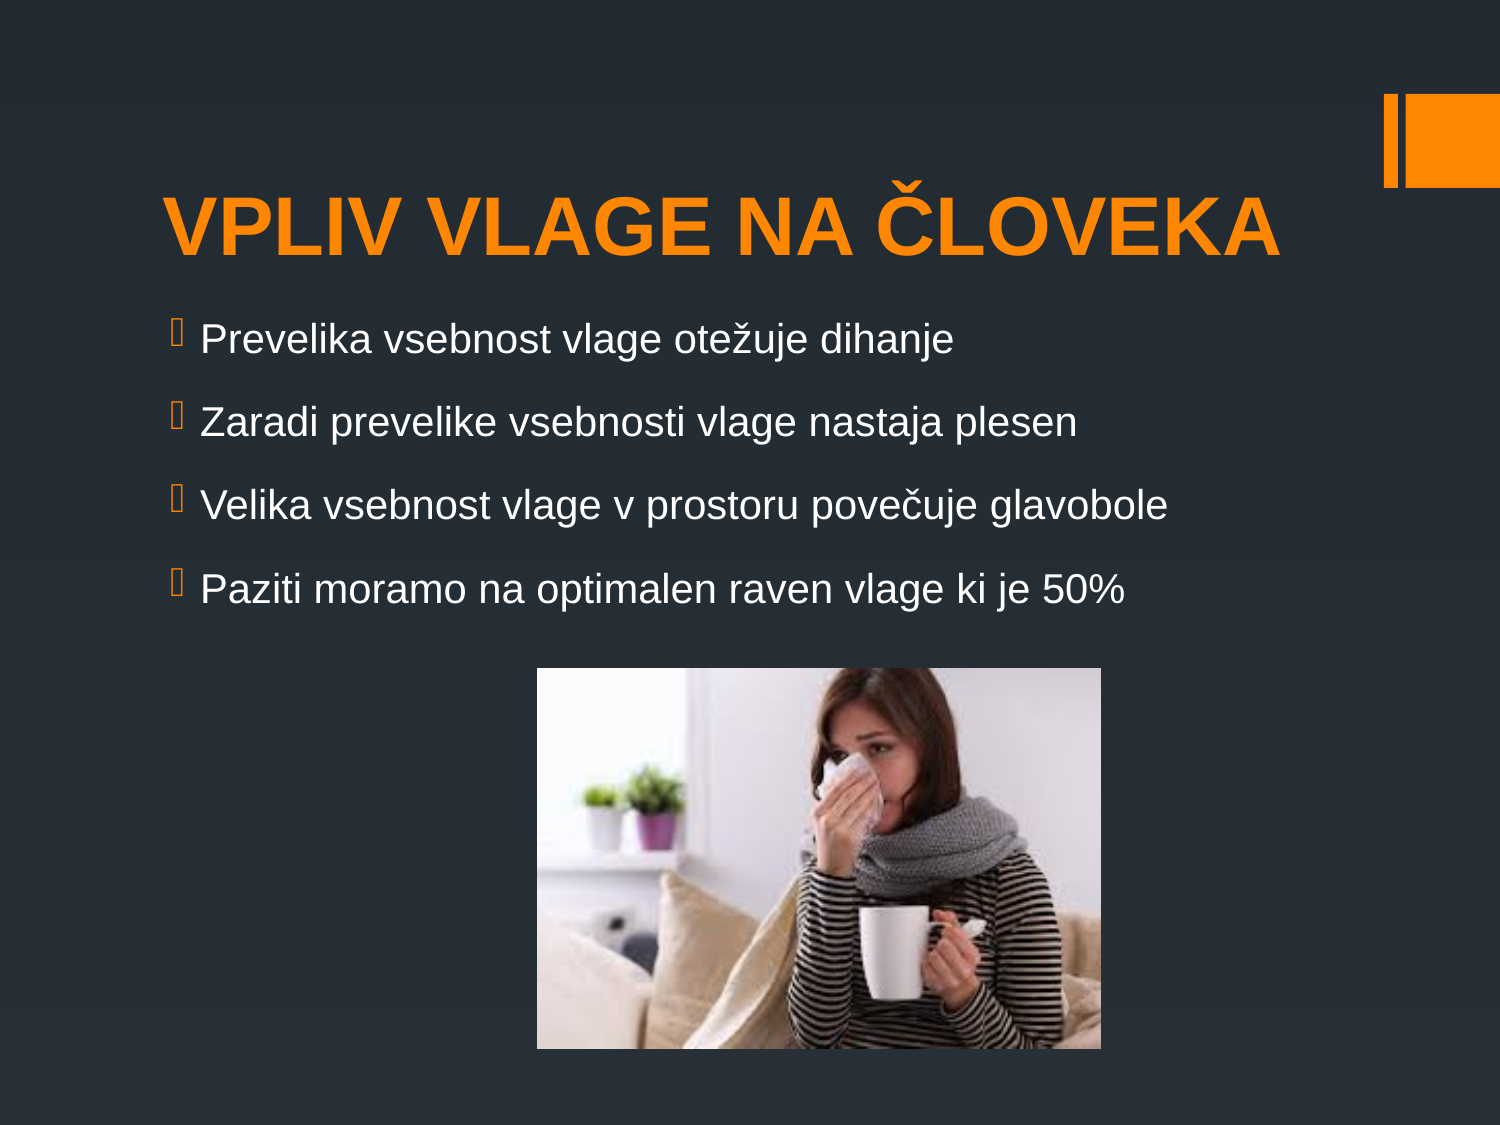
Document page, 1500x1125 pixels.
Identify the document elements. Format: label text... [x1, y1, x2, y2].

list Prevelika vsebnost vlage otežuje dihanje Zaradi prevelike vsebnosti vlage nastaja plesen Velika vsebnost vlage v prostoru povečuje glavobole Paziti moramo na optimalen raven vlage ki je 50% [147, 278, 1348, 860]
picture [537, 668, 1101, 1049]
title VPLIV VLAGE NA ČLOVEKA [147, 90, 1348, 278]
